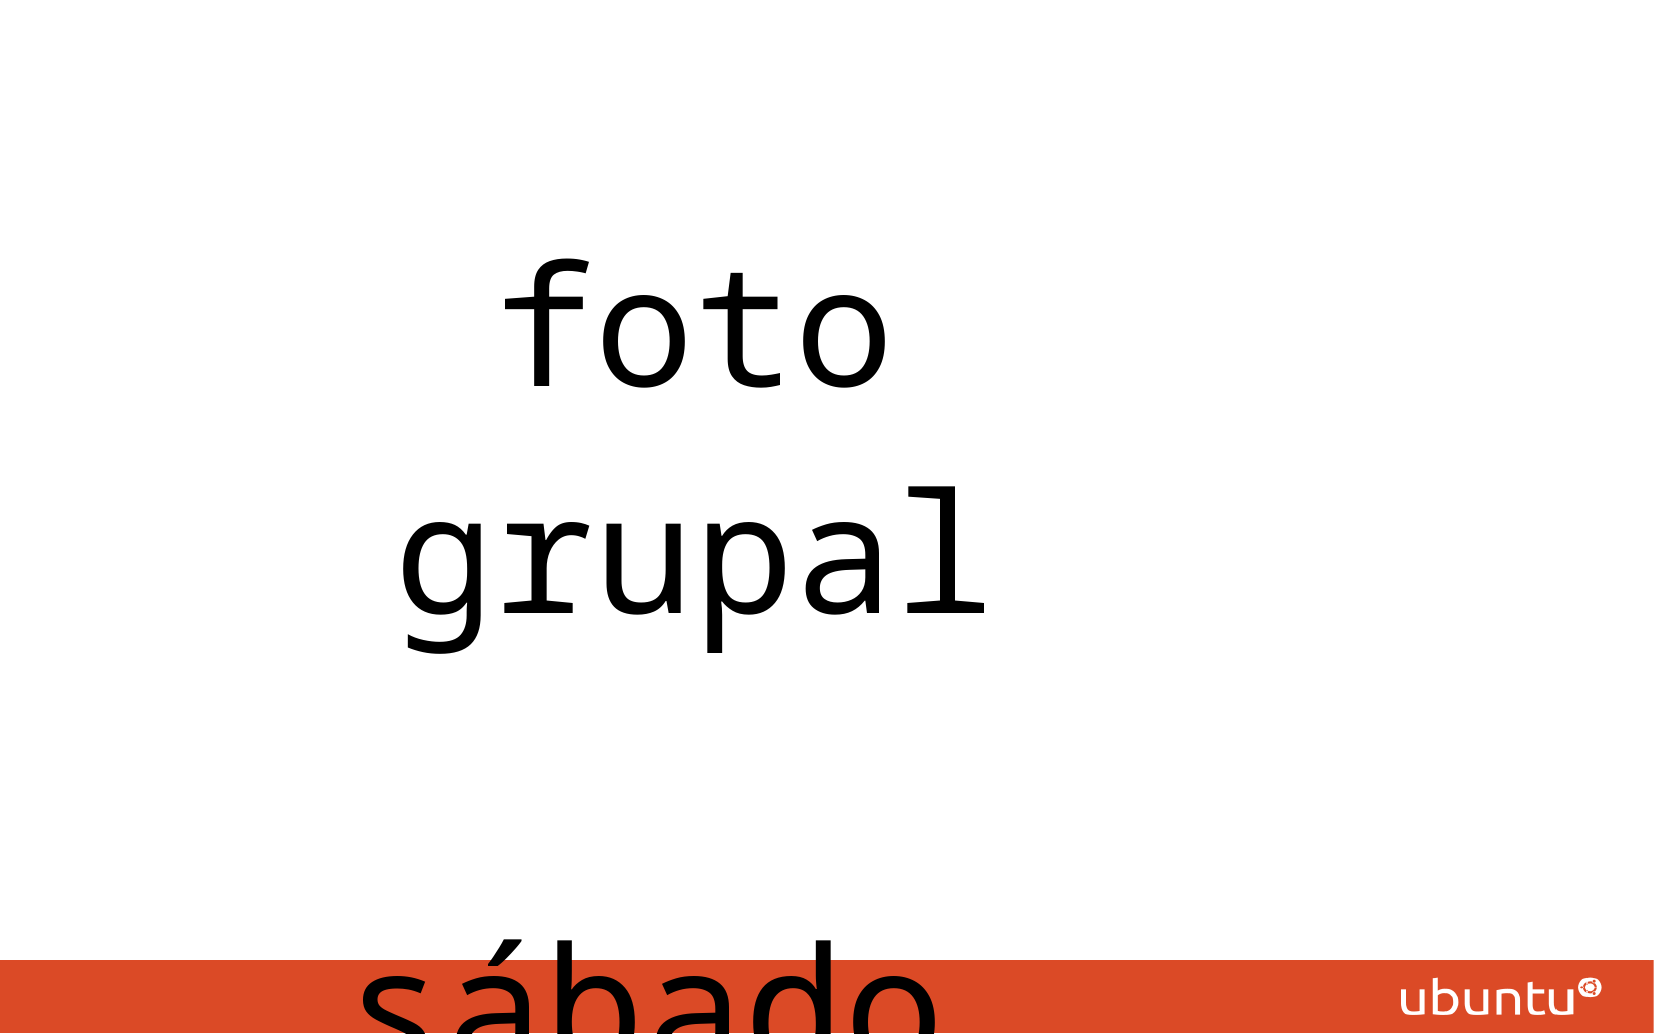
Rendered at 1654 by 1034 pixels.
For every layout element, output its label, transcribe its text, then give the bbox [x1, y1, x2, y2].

picture [868, 988, 920, 1033]
picture [571, 960, 817, 1033]
picture [473, 1023, 515, 1033]
picture [0, 960, 557, 1033]
picture [572, 988, 619, 1033]
picture [831, 960, 1654, 1033]
text_box foto grupal sábado, 1pm [329, 201, 1278, 718]
picture [769, 988, 816, 1033]
picture [673, 1023, 715, 1033]
